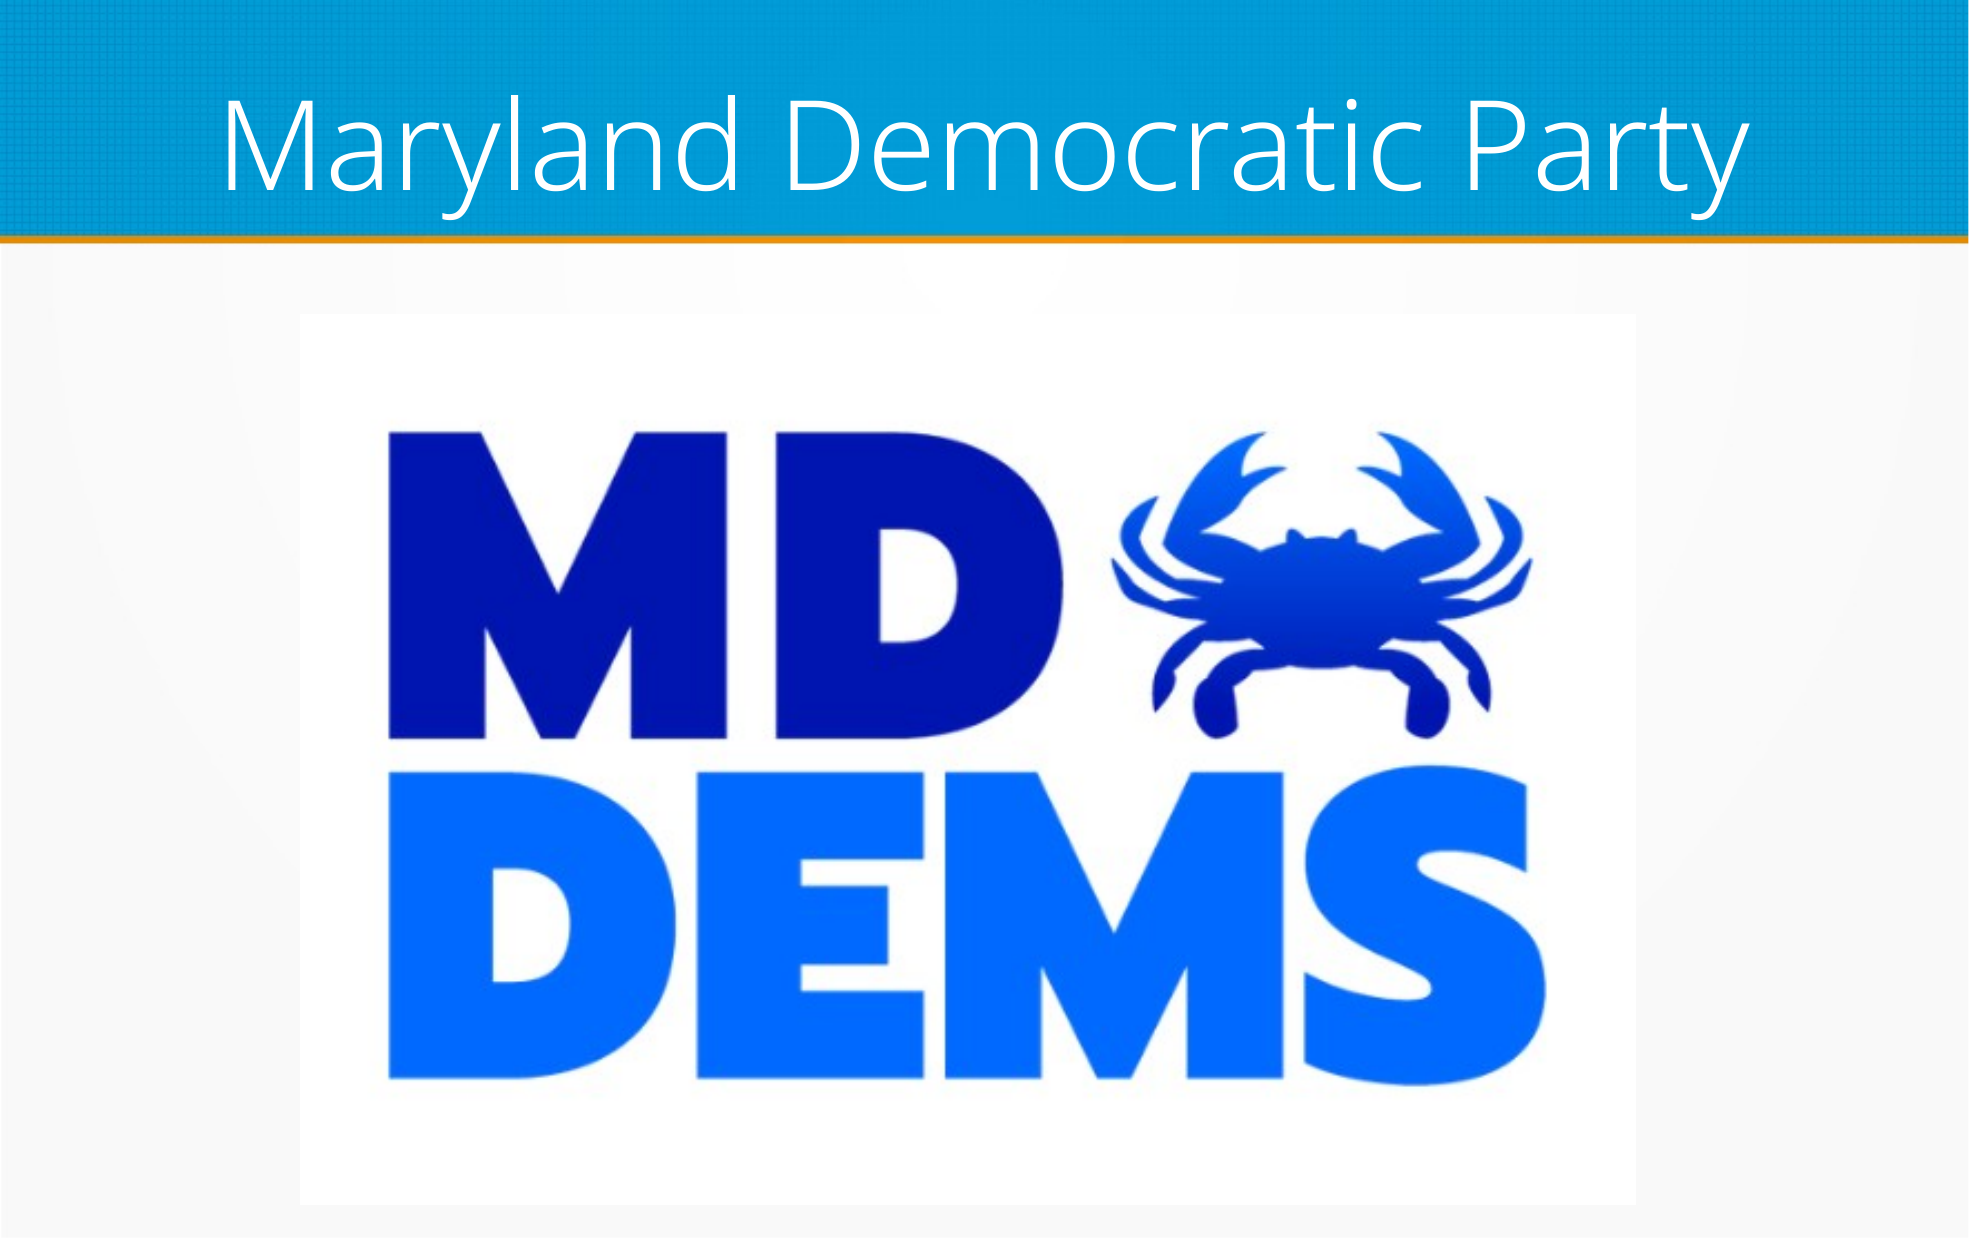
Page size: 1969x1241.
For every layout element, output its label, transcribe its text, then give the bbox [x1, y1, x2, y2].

title Maryland Democratic Party [98, 19, 1870, 227]
picture [0, 233, 1969, 1241]
